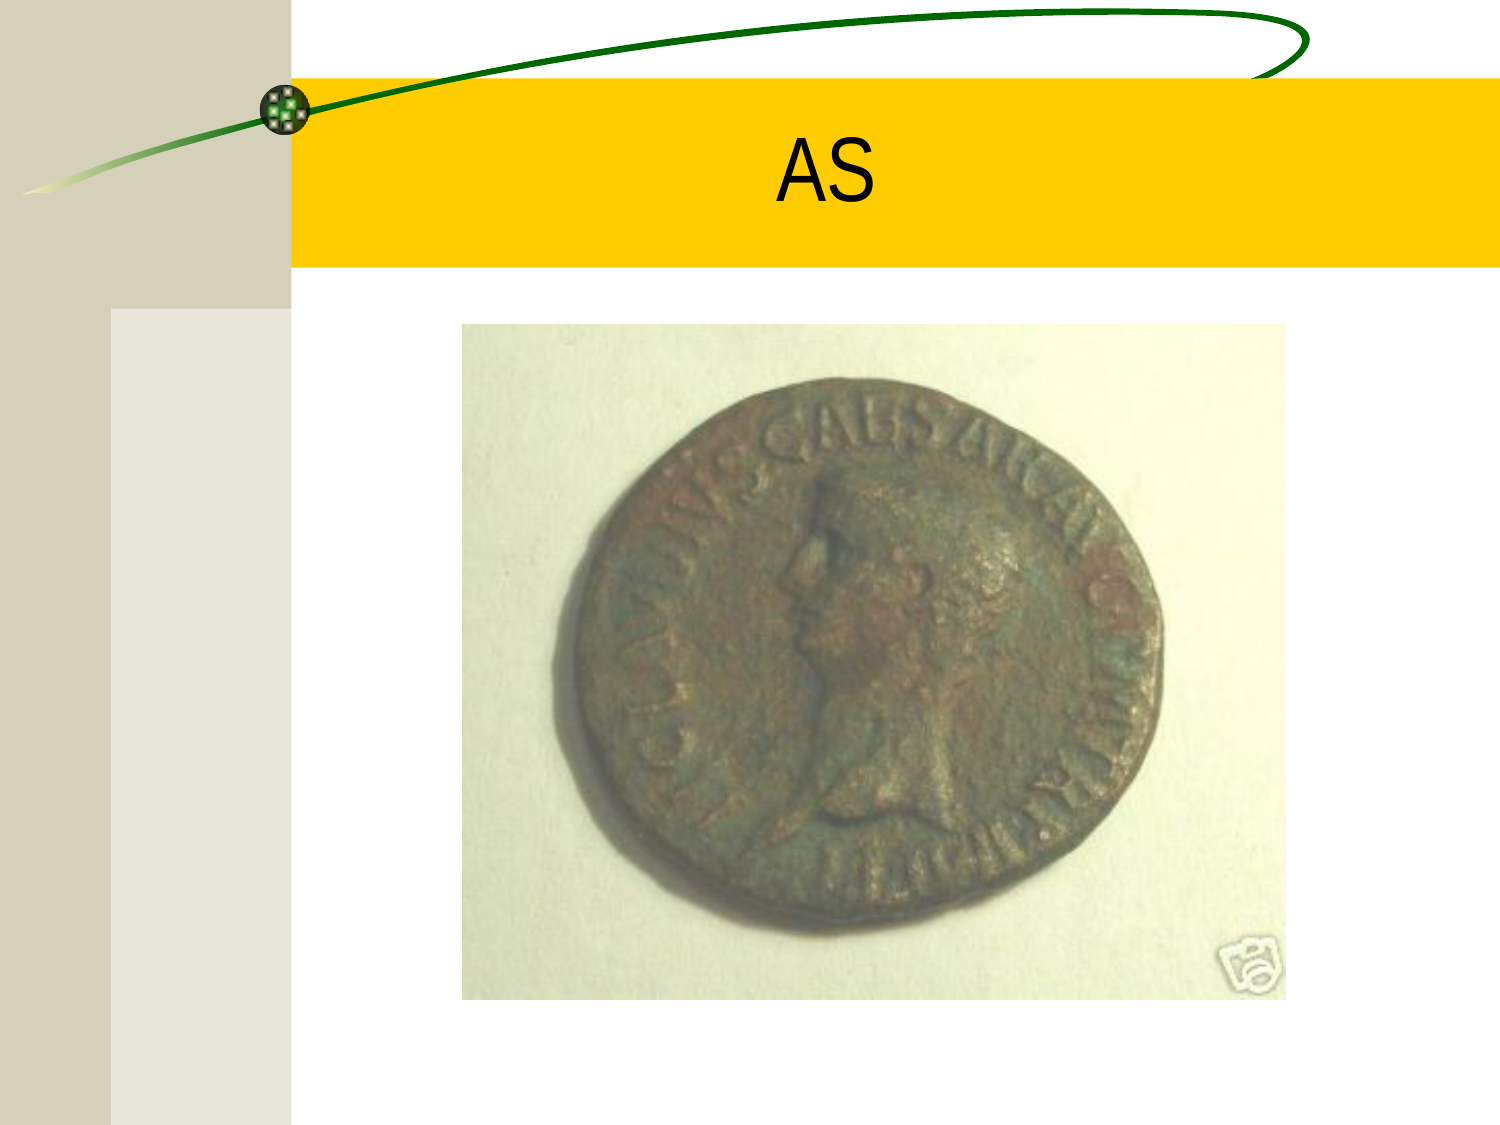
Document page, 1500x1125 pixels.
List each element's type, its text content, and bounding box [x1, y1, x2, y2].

picture [0, 0, 292, 1125]
title AS [189, 74, 1465, 263]
chart [462, 324, 1286, 1000]
